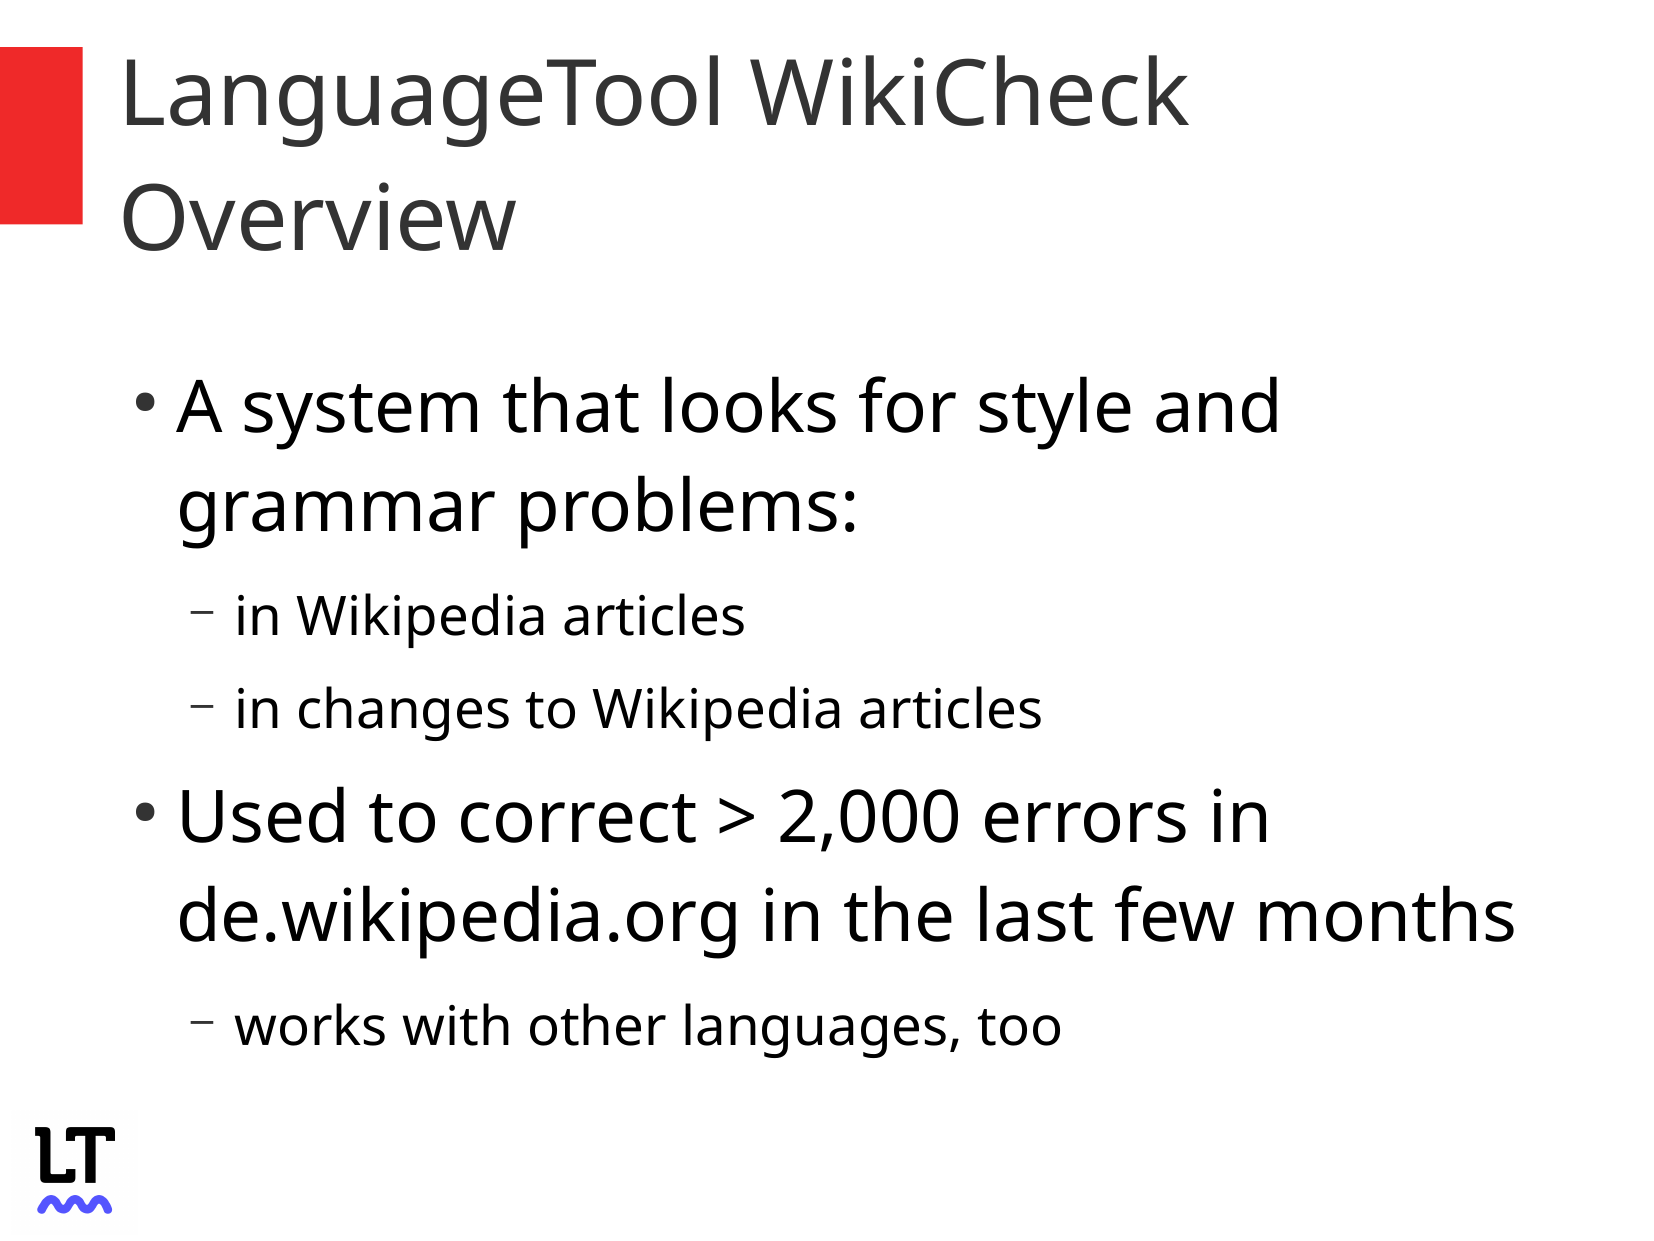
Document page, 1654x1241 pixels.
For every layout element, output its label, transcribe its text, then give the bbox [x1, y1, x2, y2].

title LanguageTool WikiCheck Overview [118, 49, 1571, 257]
list A system that looks for style and grammar problems: in Wikipedia articles in changes to Wikipedia articles Used to correct > 2,000 errors in de.wikipedia.org in the last few months works with other languages, too [118, 354, 1536, 1074]
picture [11, 1110, 138, 1235]
